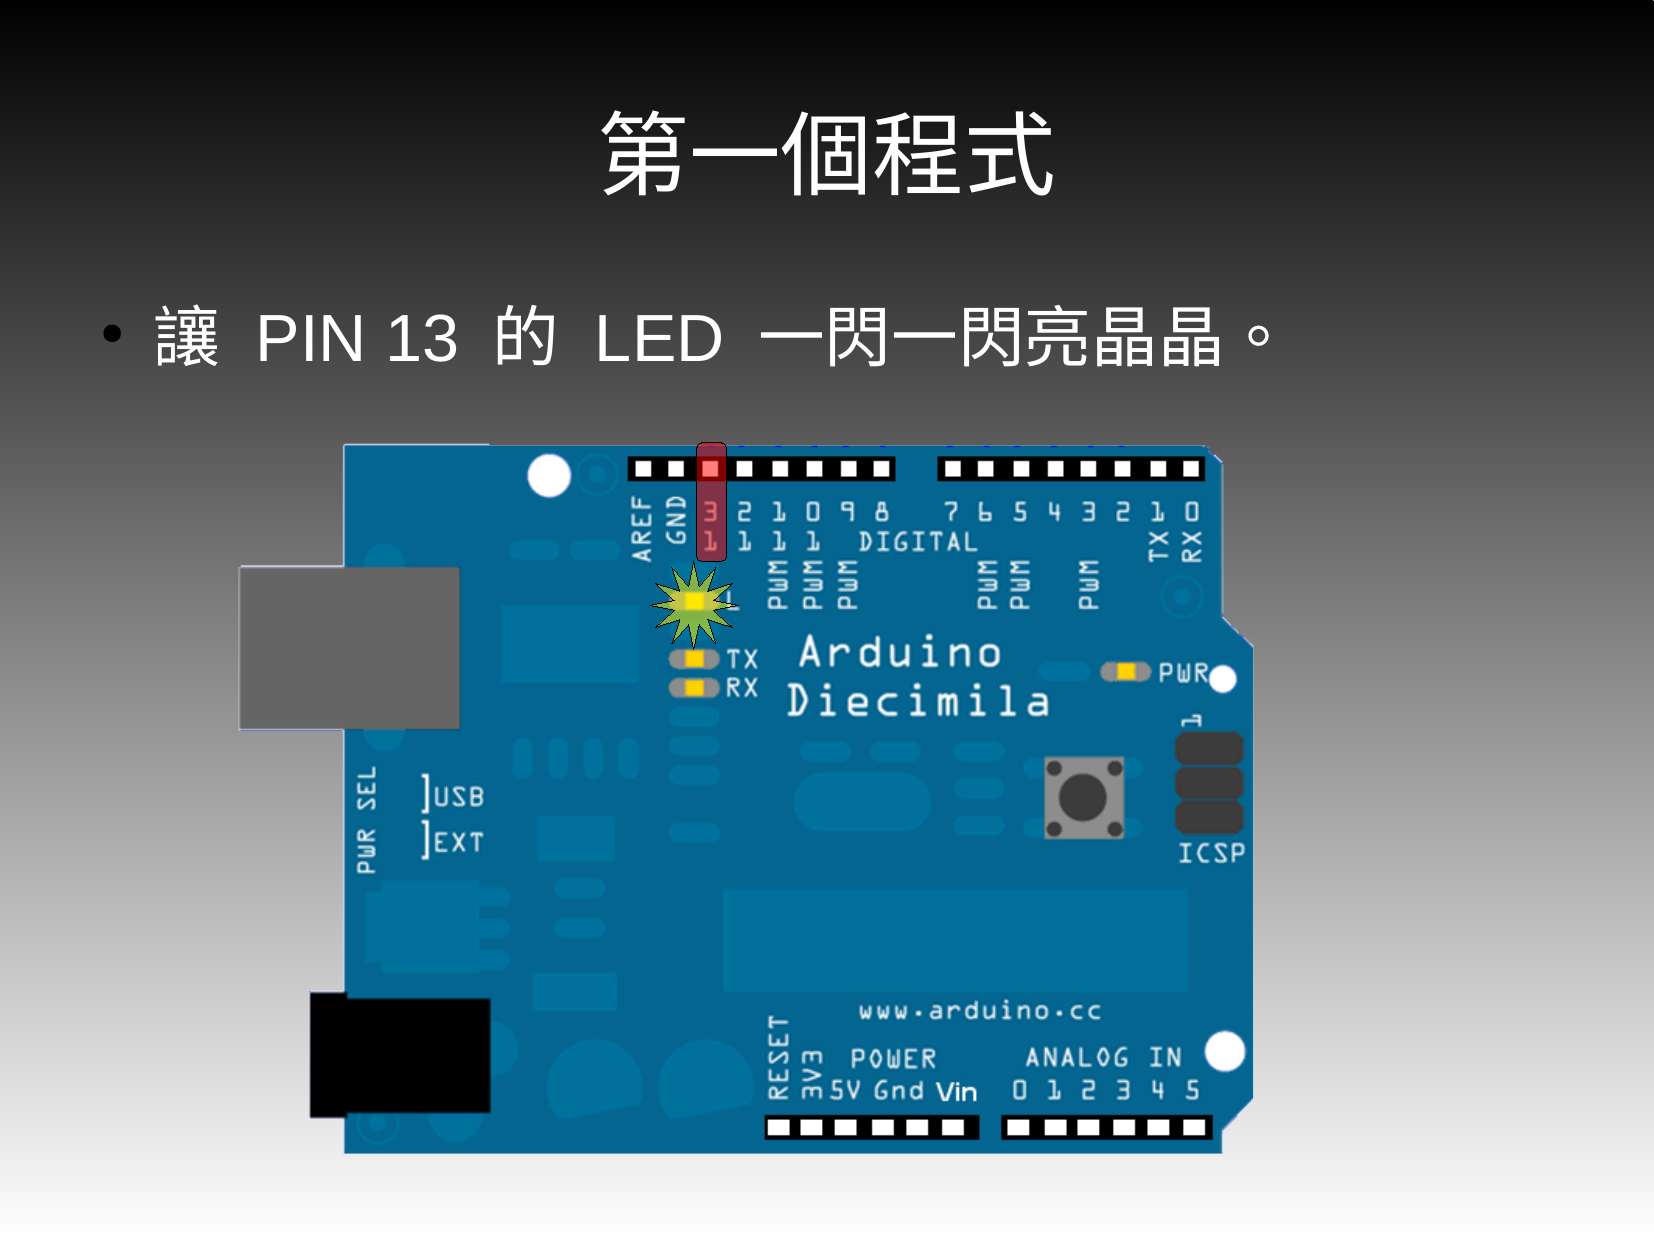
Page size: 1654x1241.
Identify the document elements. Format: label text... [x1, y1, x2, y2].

text_box [696, 442, 727, 562]
text_box [649, 561, 739, 650]
title 第一個程式 [82, 56, 1571, 250]
list 讓 PIN 13 的 LED 一閃一閃亮晶晶。 [82, 290, 1571, 1094]
picture [236, 413, 1294, 1204]
